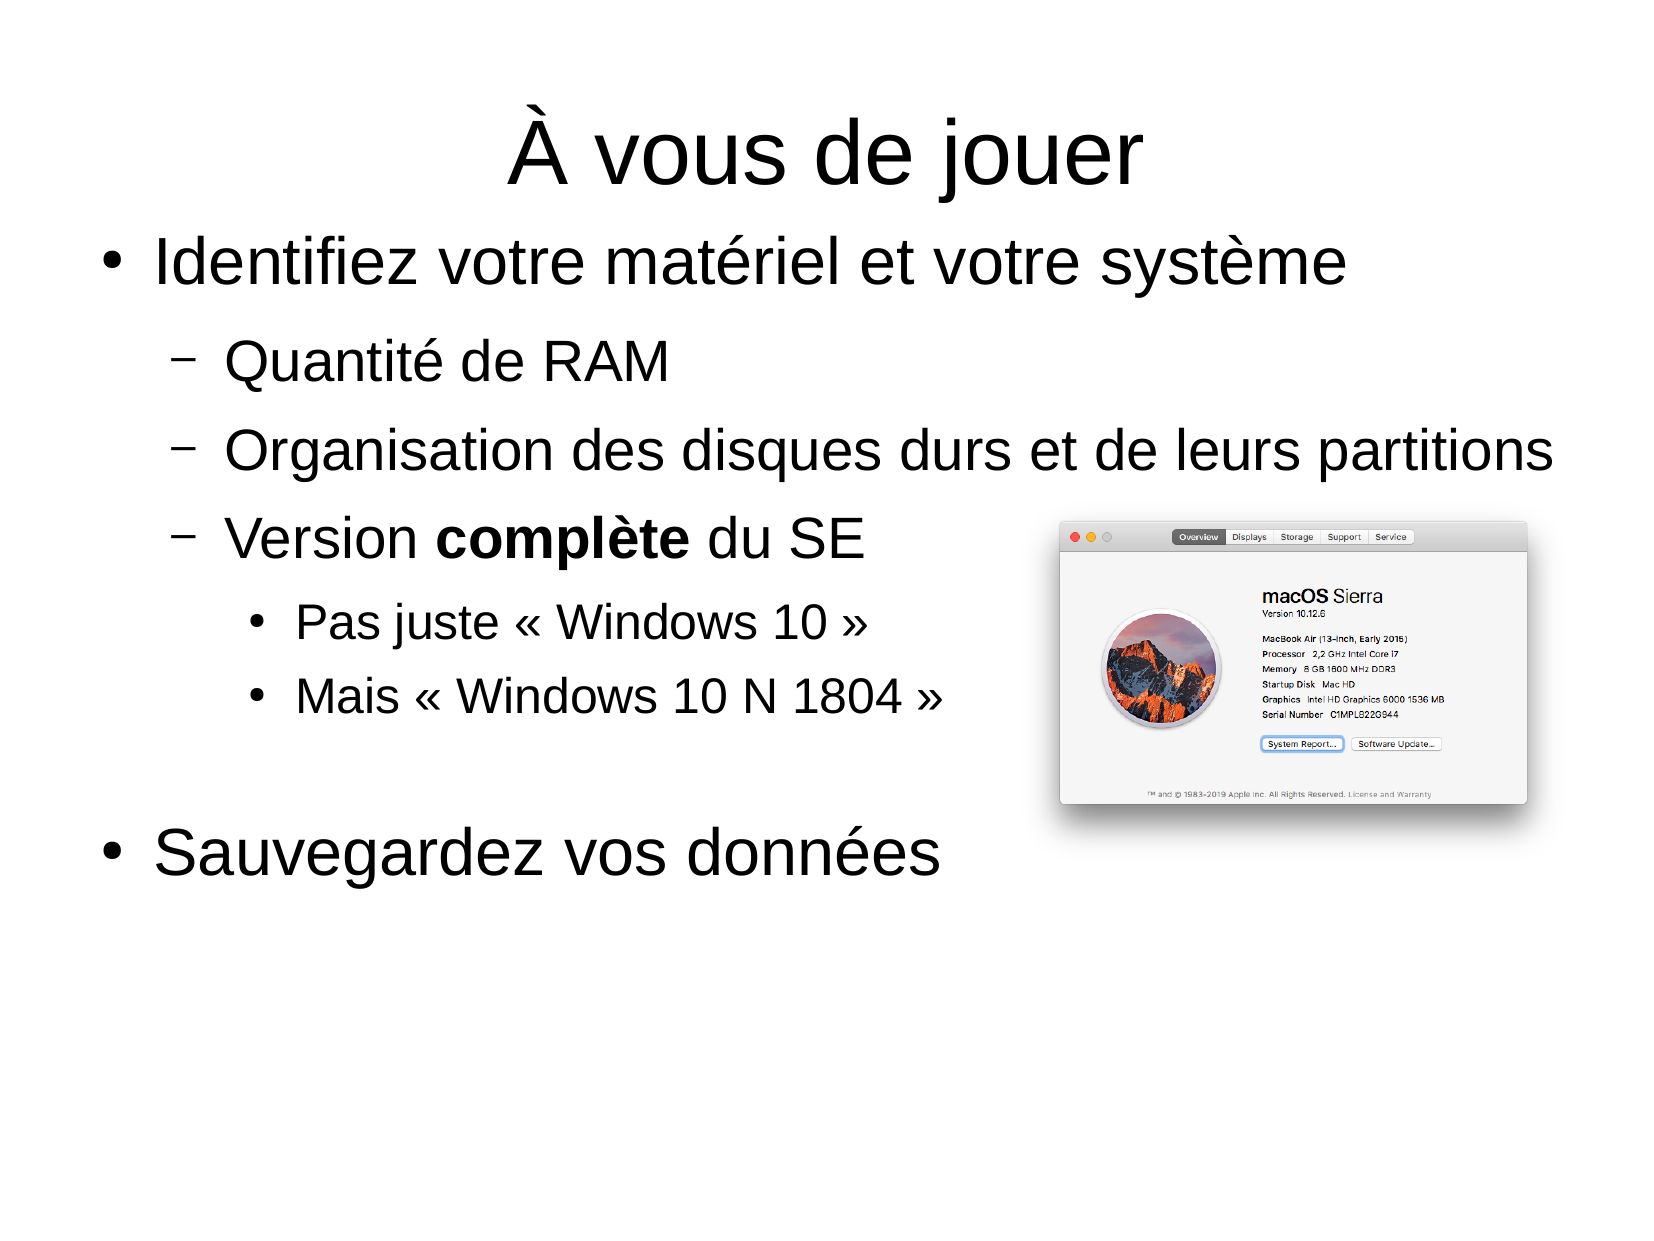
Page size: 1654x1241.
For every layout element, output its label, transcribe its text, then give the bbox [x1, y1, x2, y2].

list Identifiez votre matériel et votre système Quantité de RAM Organisation des disques durs et de leurs partitions Version complète du SE Pas juste « Windows 10 » Mais « Windows 10 N 1804 » Sauvegardez vos données [82, 224, 1571, 1217]
picture [1015, 496, 1571, 867]
title À vous de jouer [82, 49, 1571, 224]
